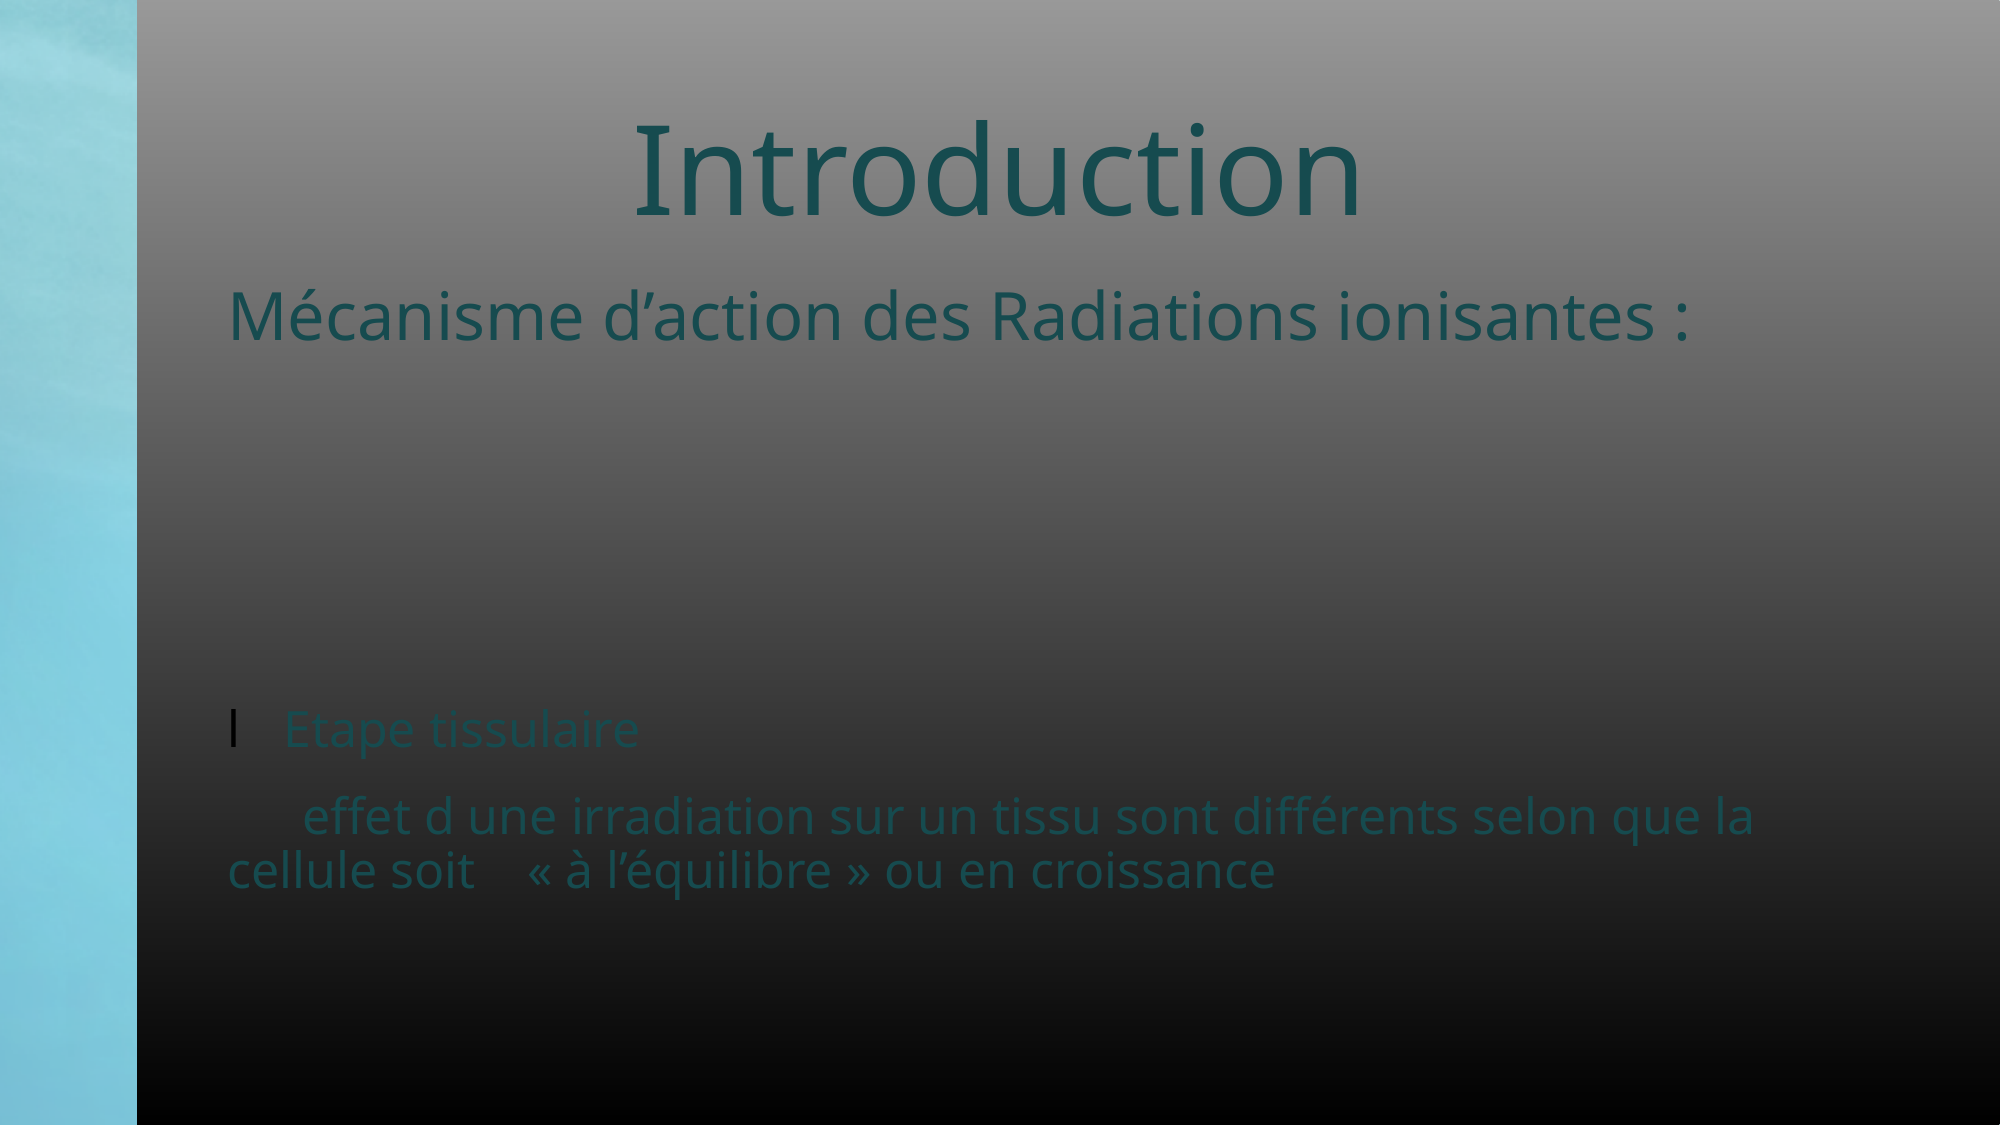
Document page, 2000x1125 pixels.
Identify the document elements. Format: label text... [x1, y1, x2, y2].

list Mécanisme d’action des Radiations ionisantes : Etape tissulaire effet d une irradiation sur un tissu sont différents selon que la cellule soit « à l’équilibre » ou en croissance [212, 275, 1886, 1013]
title Introduction [212, 62, 1788, 250]
